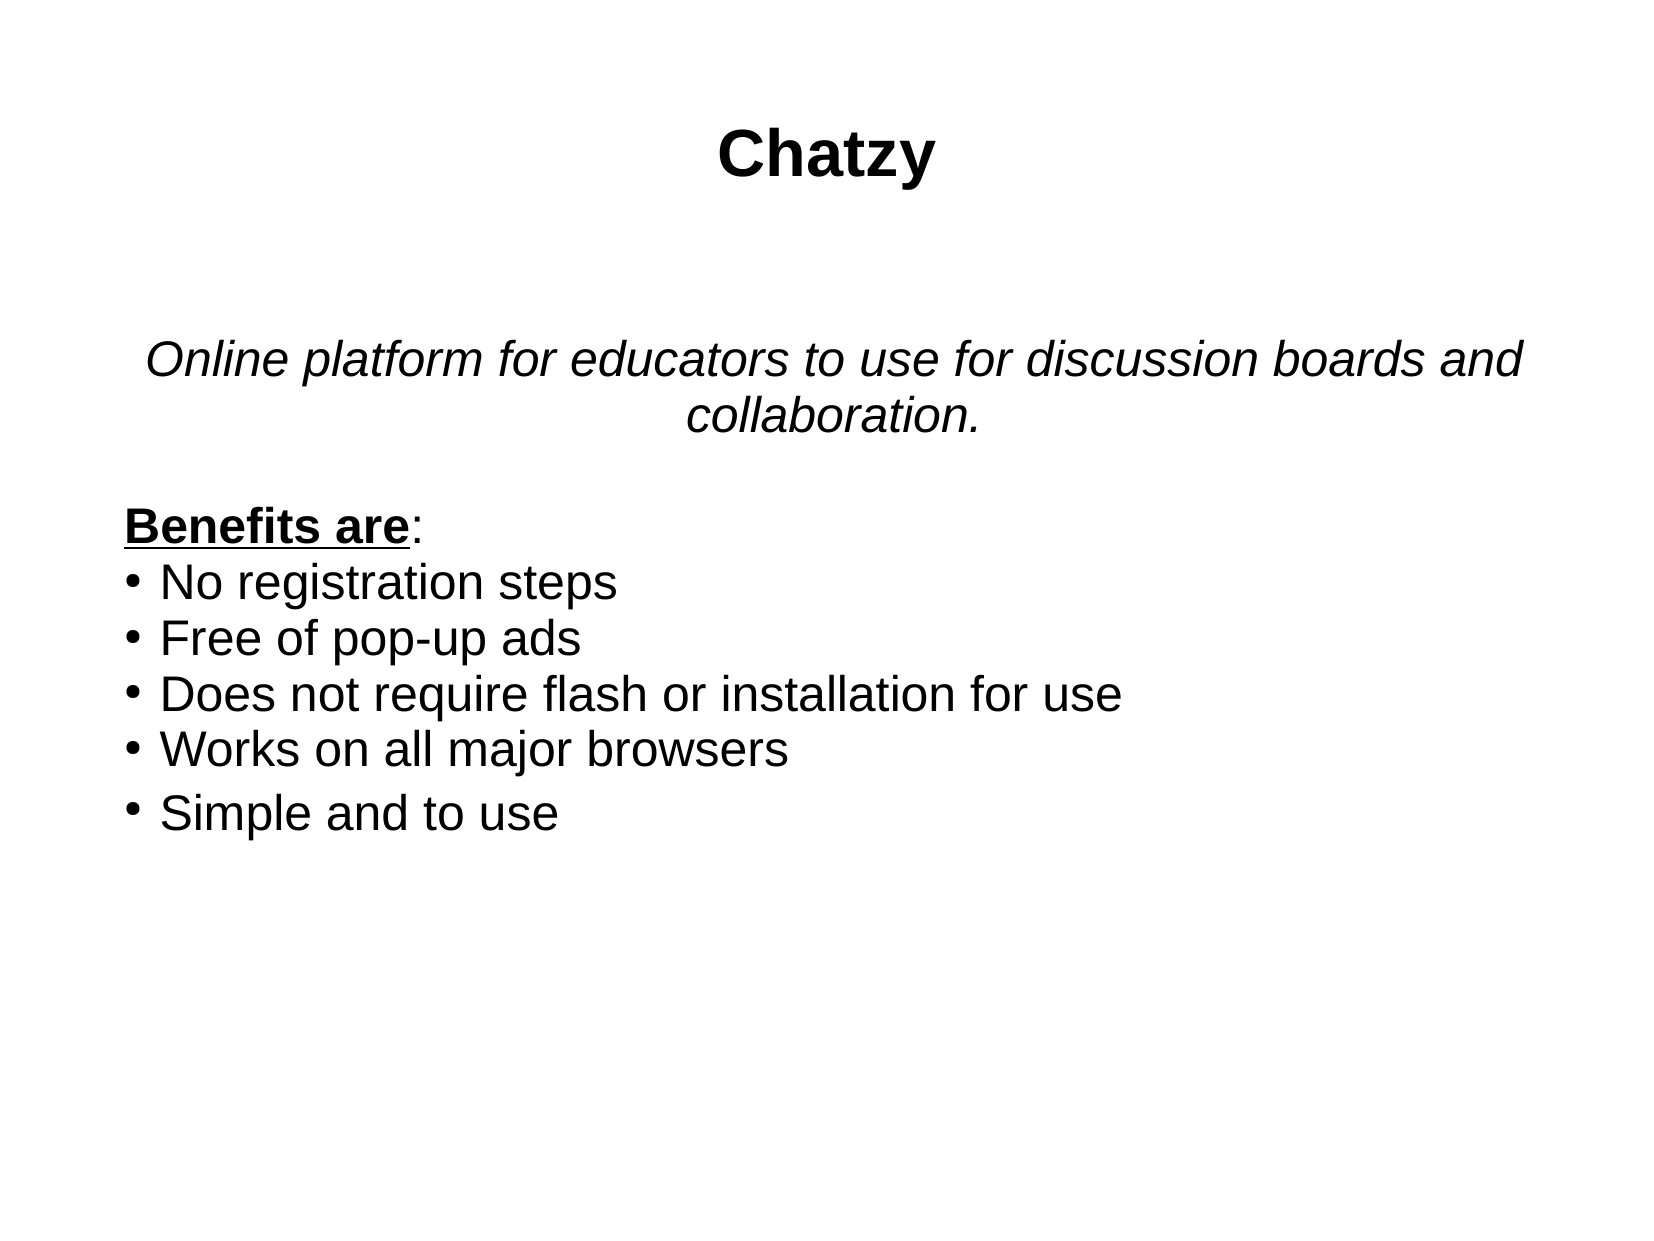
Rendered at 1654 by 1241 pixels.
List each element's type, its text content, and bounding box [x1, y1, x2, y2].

title Chatzy [82, 49, 1571, 257]
subtitle Online platform for educators to use for discussion boards and collaboration. Benefits are: No registration steps Free of pop-up ads Does not require flash or installation for use Works on all major browsers Simple and to use [124, 207, 1546, 1051]
